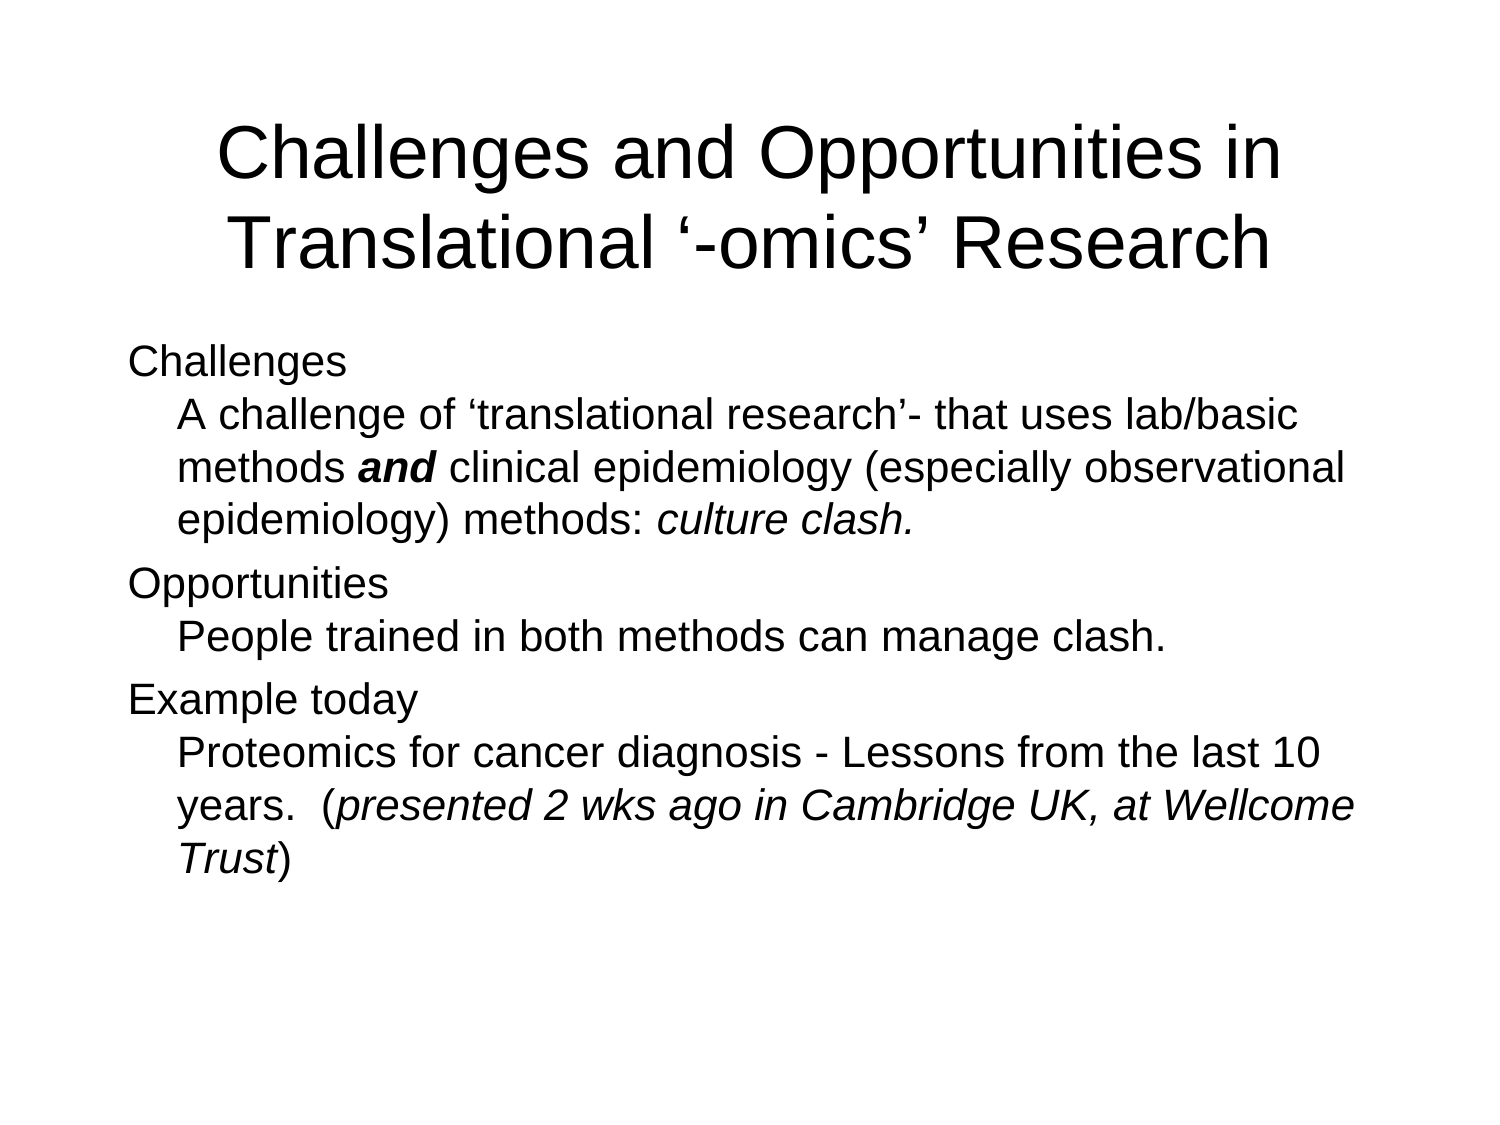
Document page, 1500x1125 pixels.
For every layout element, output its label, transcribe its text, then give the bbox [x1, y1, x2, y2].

list Challenges A challenge of ‘translational research’- that uses lab/basic methods and clinical epidemiology (especially observational epidemiology) methods: culture clash. Opportunities People trained in both methods can manage clash. Example today Proteomics for cancer diagnosis - Lessons from the last 10 years. (presented 2 wks ago in Cambridge UK, at Wellcome Trust) [112, 324, 1388, 1000]
title Challenges and Opportunities in Translational ‘-omics’ Research [112, 96, 1388, 292]
